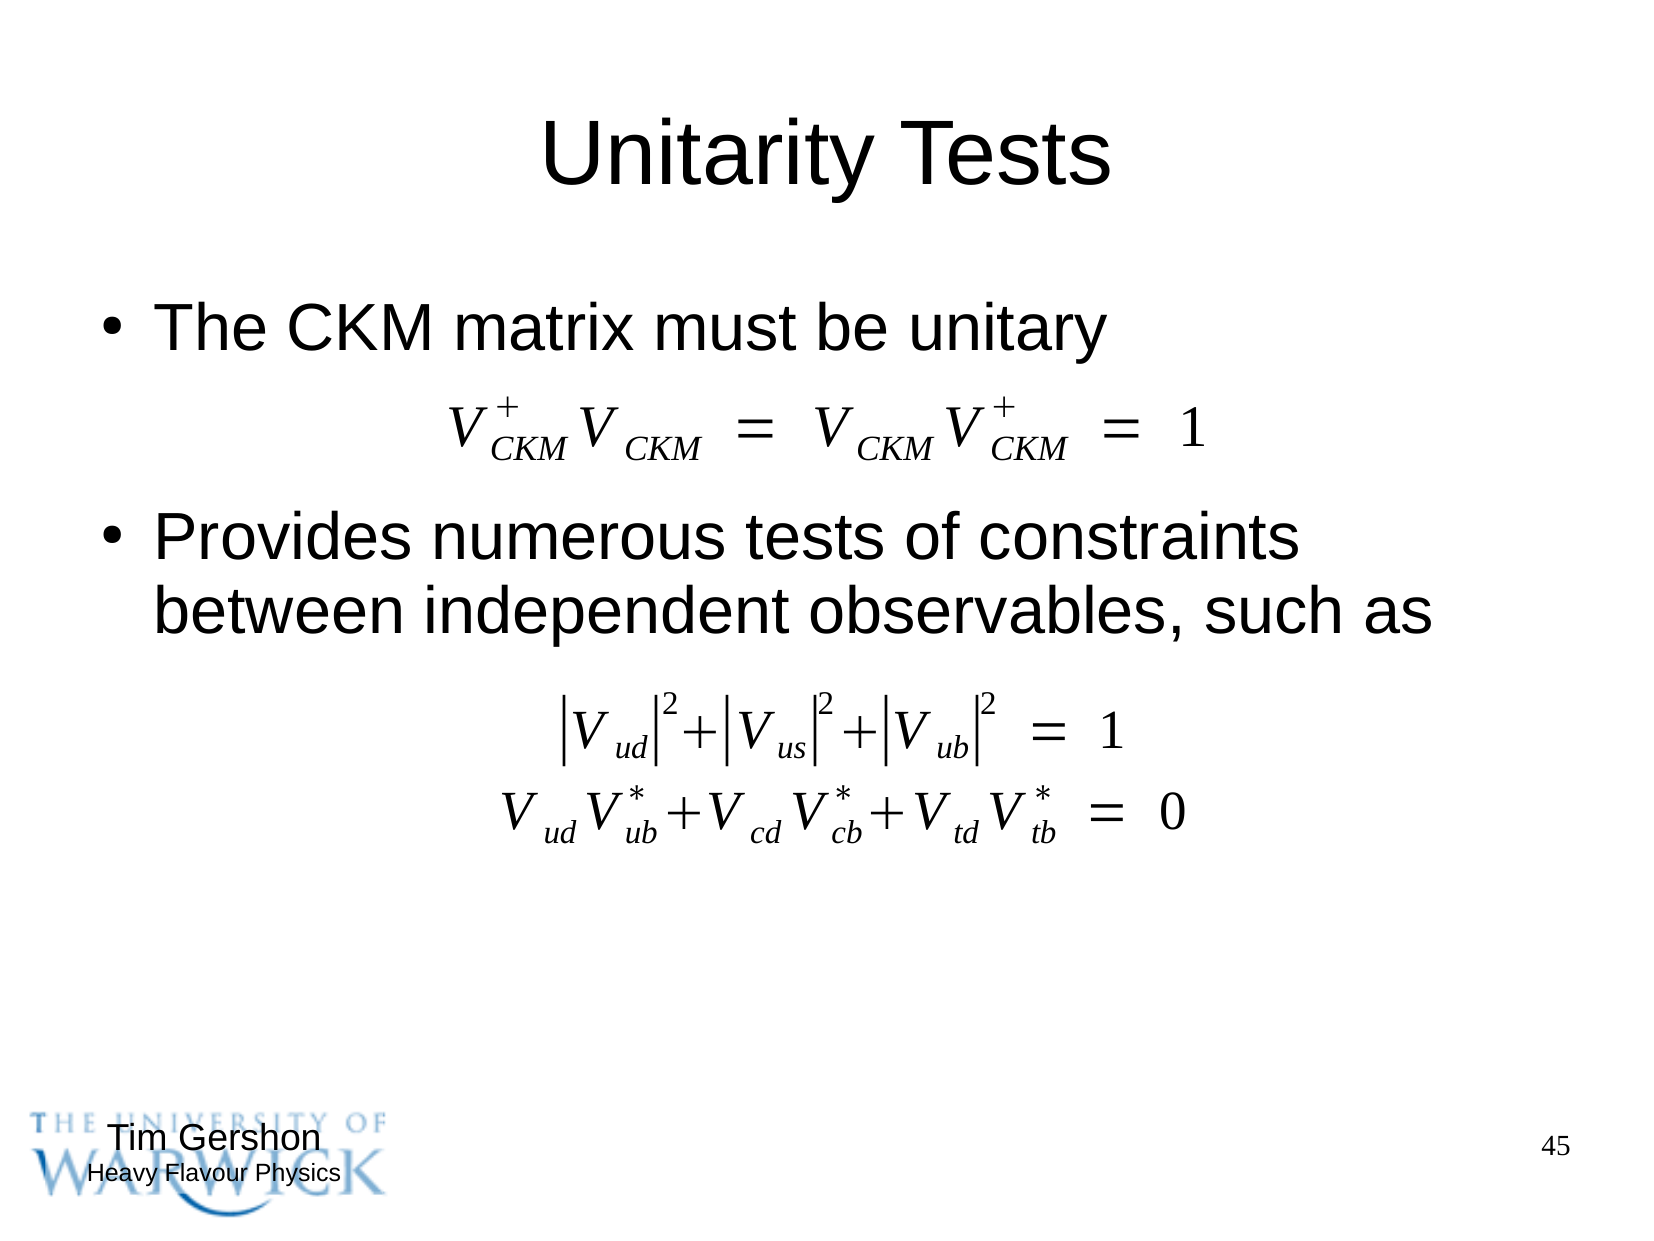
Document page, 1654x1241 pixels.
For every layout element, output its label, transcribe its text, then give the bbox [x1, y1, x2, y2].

title Unitarity Tests [82, 49, 1571, 257]
chart [431, 384, 1222, 467]
list The CKM matrix must be unitary Provides numerous tests of constraints between independent observables, such as [82, 290, 1571, 1094]
chart [486, 684, 1201, 851]
picture [19, 1106, 406, 1232]
text_box Tim Gershon Heavy Flavour Physics [45, 1108, 383, 1194]
